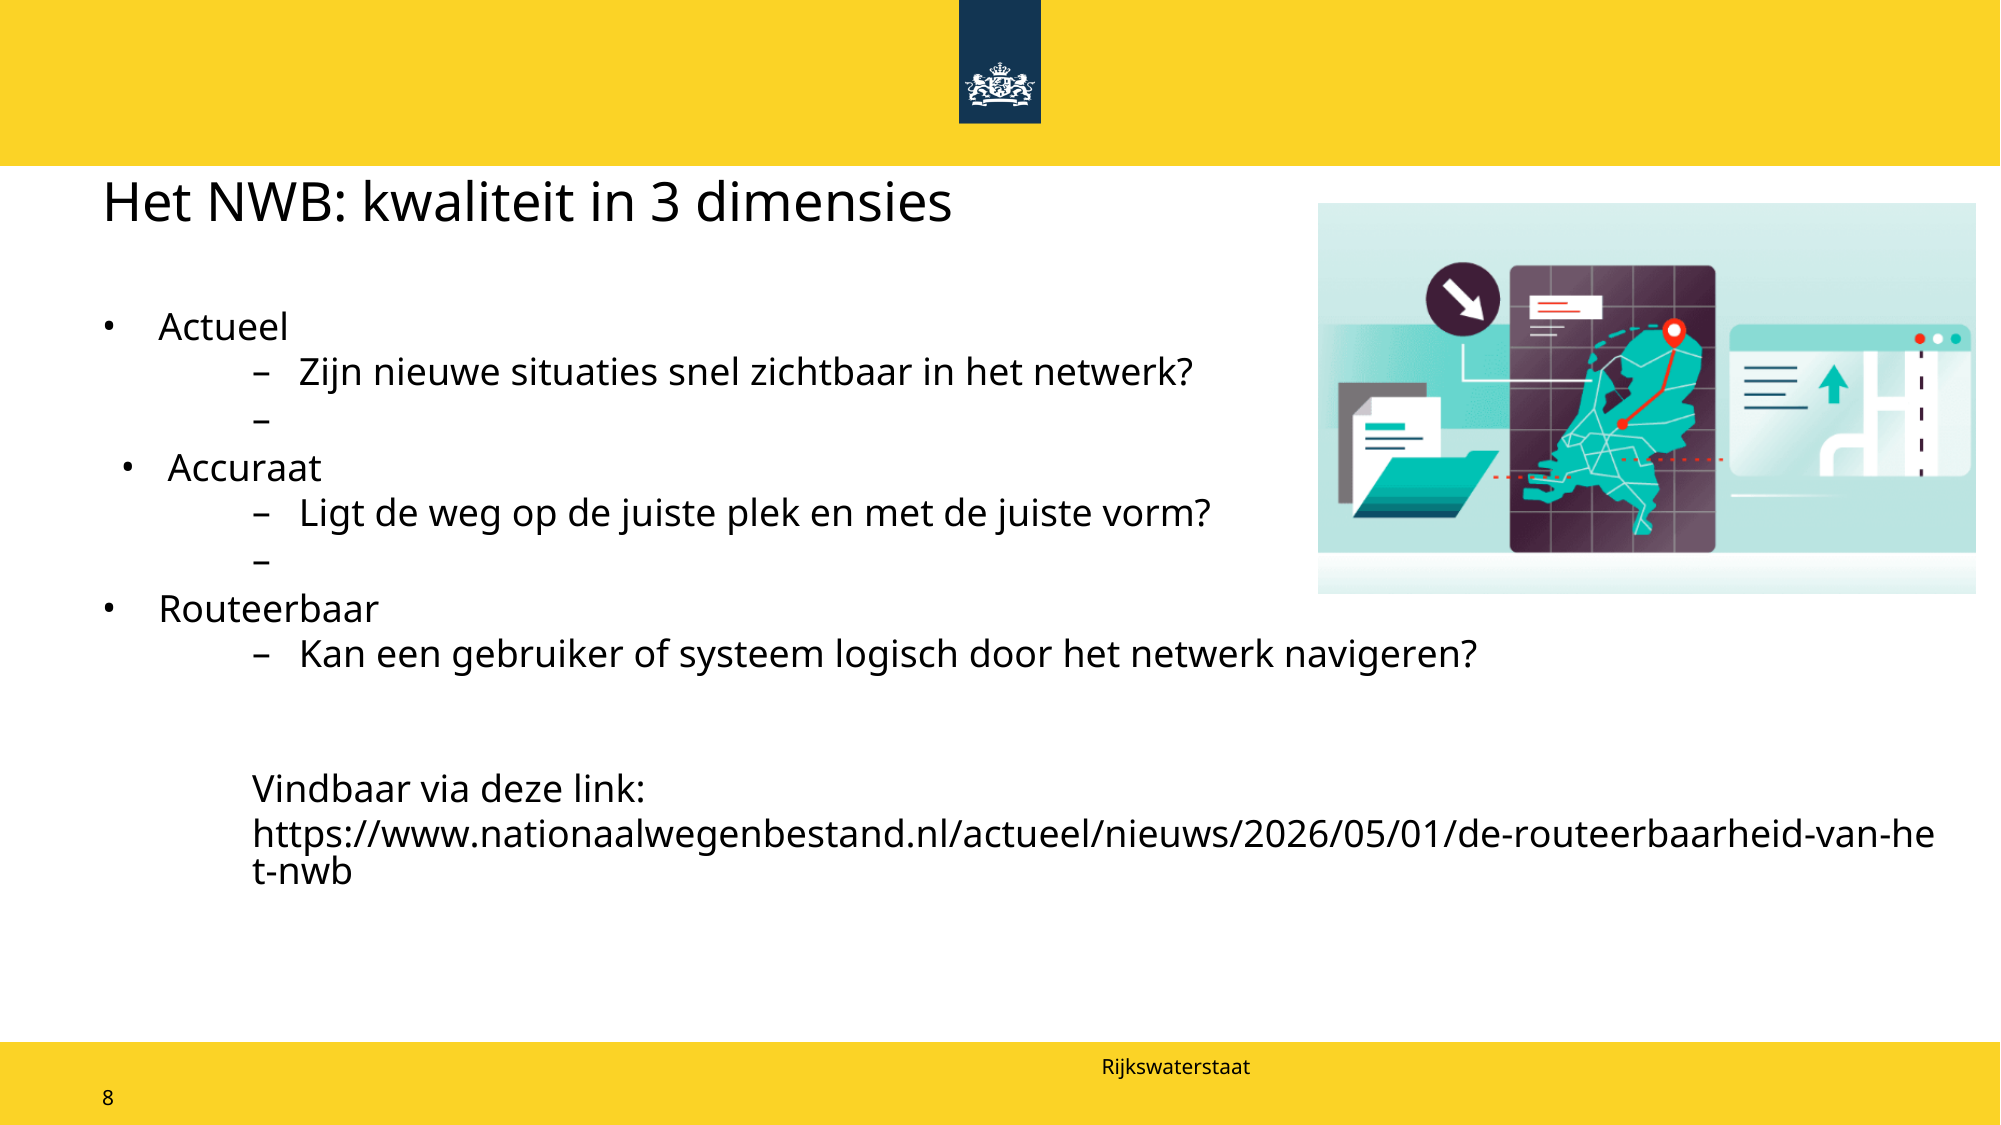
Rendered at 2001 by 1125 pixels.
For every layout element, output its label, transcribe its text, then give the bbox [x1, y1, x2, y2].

list Actueel Zijn nieuwe situaties snel zichtbaar in het netwerk? Accuraat Ligt de weg op de juiste plek en met de juiste vorm? Routeerbaar Kan een gebruiker of systeem logisch door het netwerk navigeren? Vindbaar via deze link: https://www.nationaalwegenbestand.nl/actueel/nieuws/2026/05/01/de-routeerbaarheid-van-het-nwb [102, 302, 1940, 1019]
picture [1318, 203, 1976, 594]
title Het NWB: kwaliteit in 3 dimensies [102, 162, 1940, 244]
text_box 8 [102, 1084, 519, 1105]
